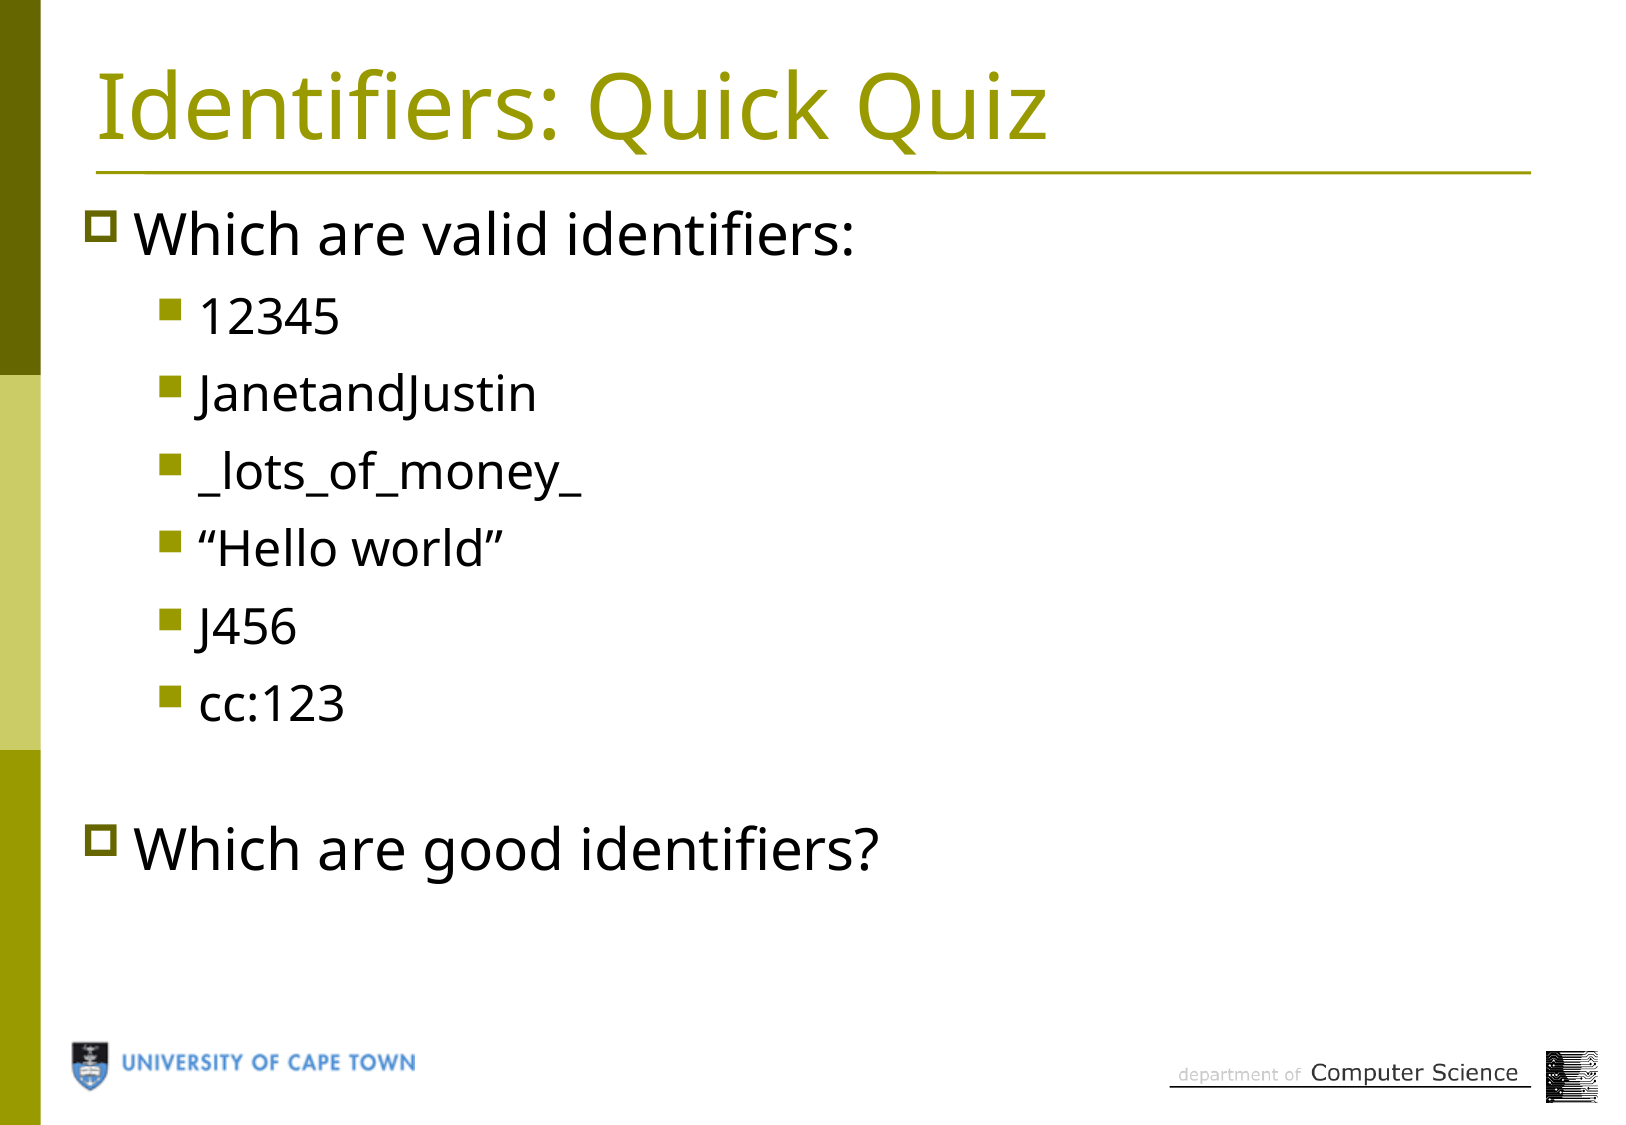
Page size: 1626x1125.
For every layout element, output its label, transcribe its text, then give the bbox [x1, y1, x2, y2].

title Identifiers: Quick Quiz [81, 37, 1543, 180]
picture [61, 1024, 415, 1103]
text_box Which are valid identifiers: 12345 JanetandJustin _lots_of_money_ “Hello world” J456 cc:123 Which are good identifiers? [81, 196, 1543, 968]
picture [1169, 1043, 1532, 1091]
picture [1546, 1051, 1598, 1103]
